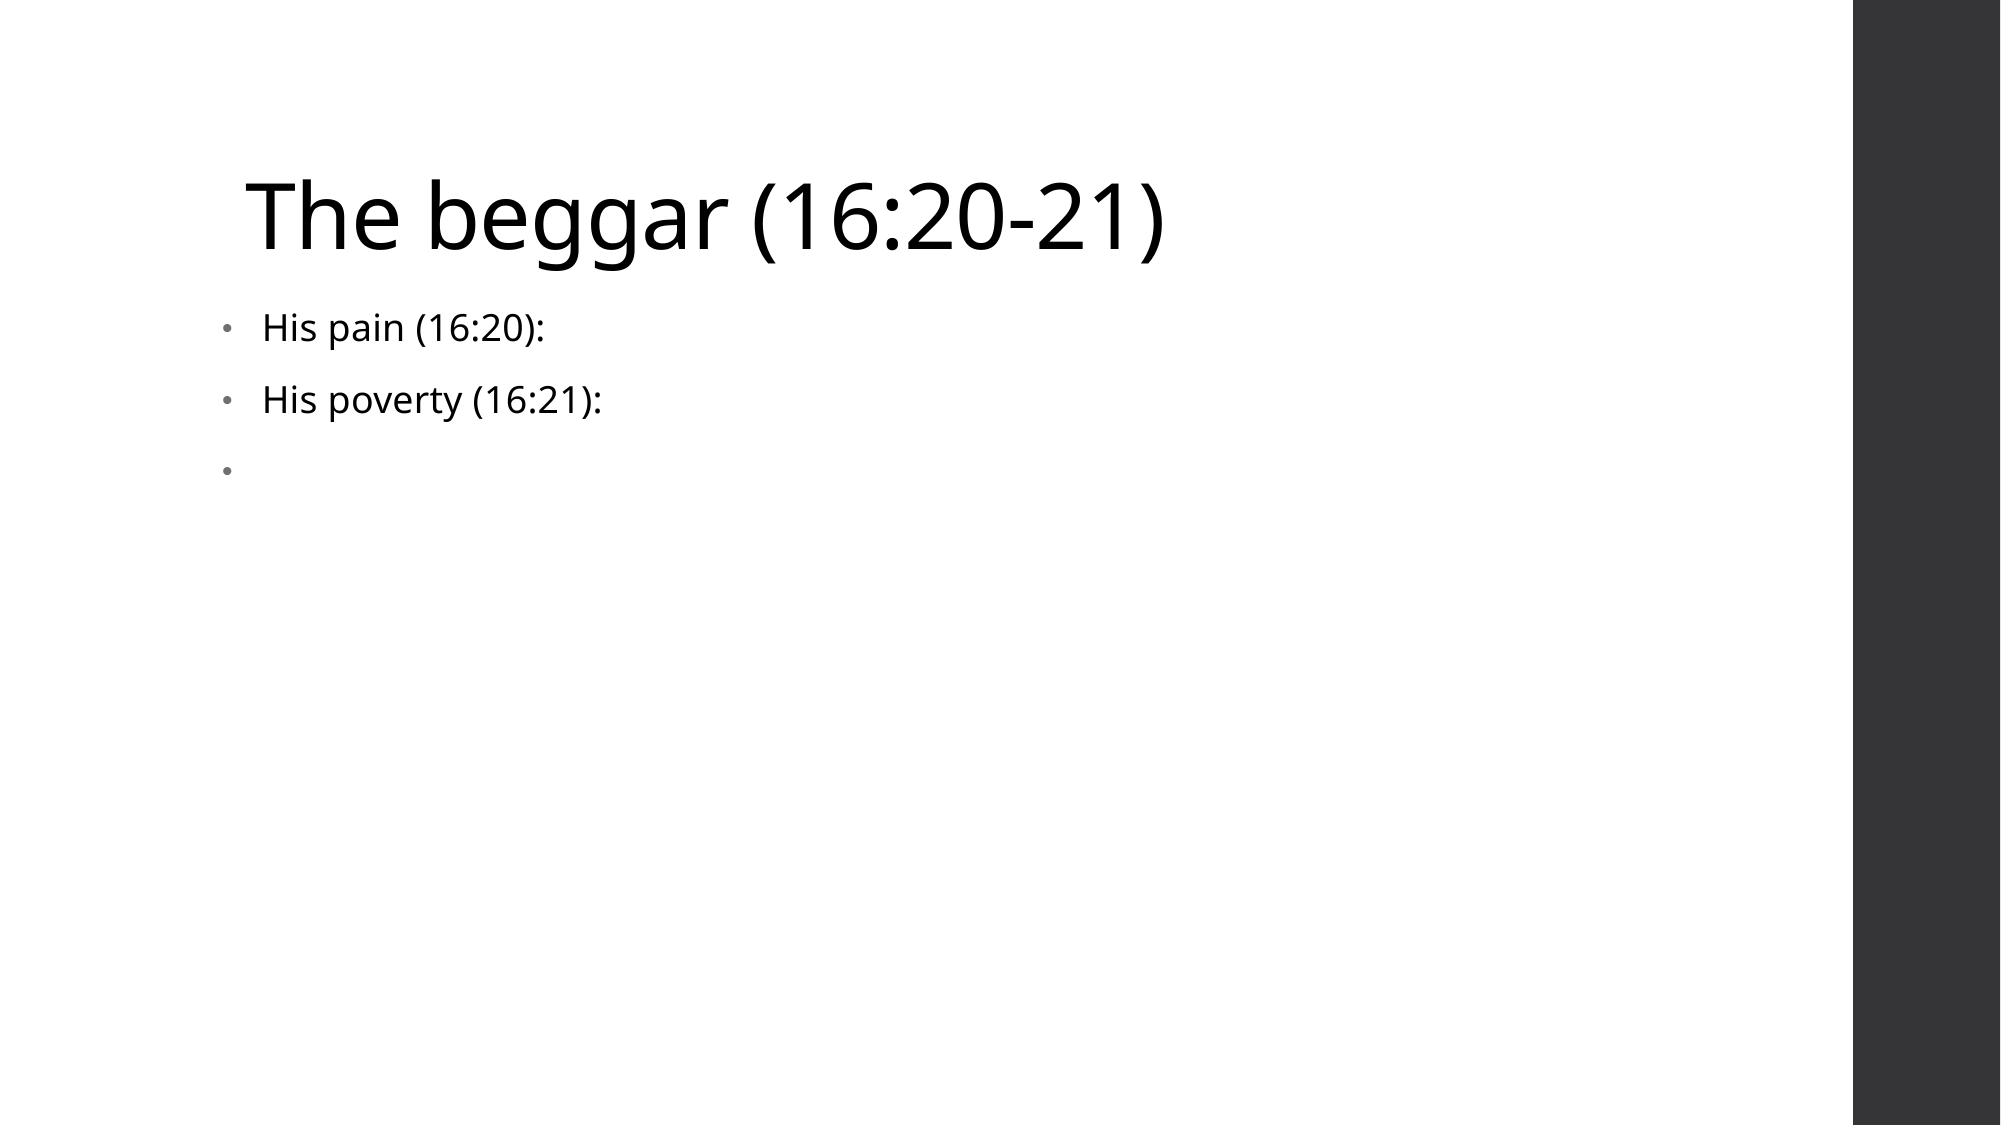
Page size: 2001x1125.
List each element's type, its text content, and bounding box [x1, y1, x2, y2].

list His pain (16:20): His poverty (16:21): [206, 299, 1617, 1014]
title The beggar (16:20-21) [206, 60, 1797, 278]
